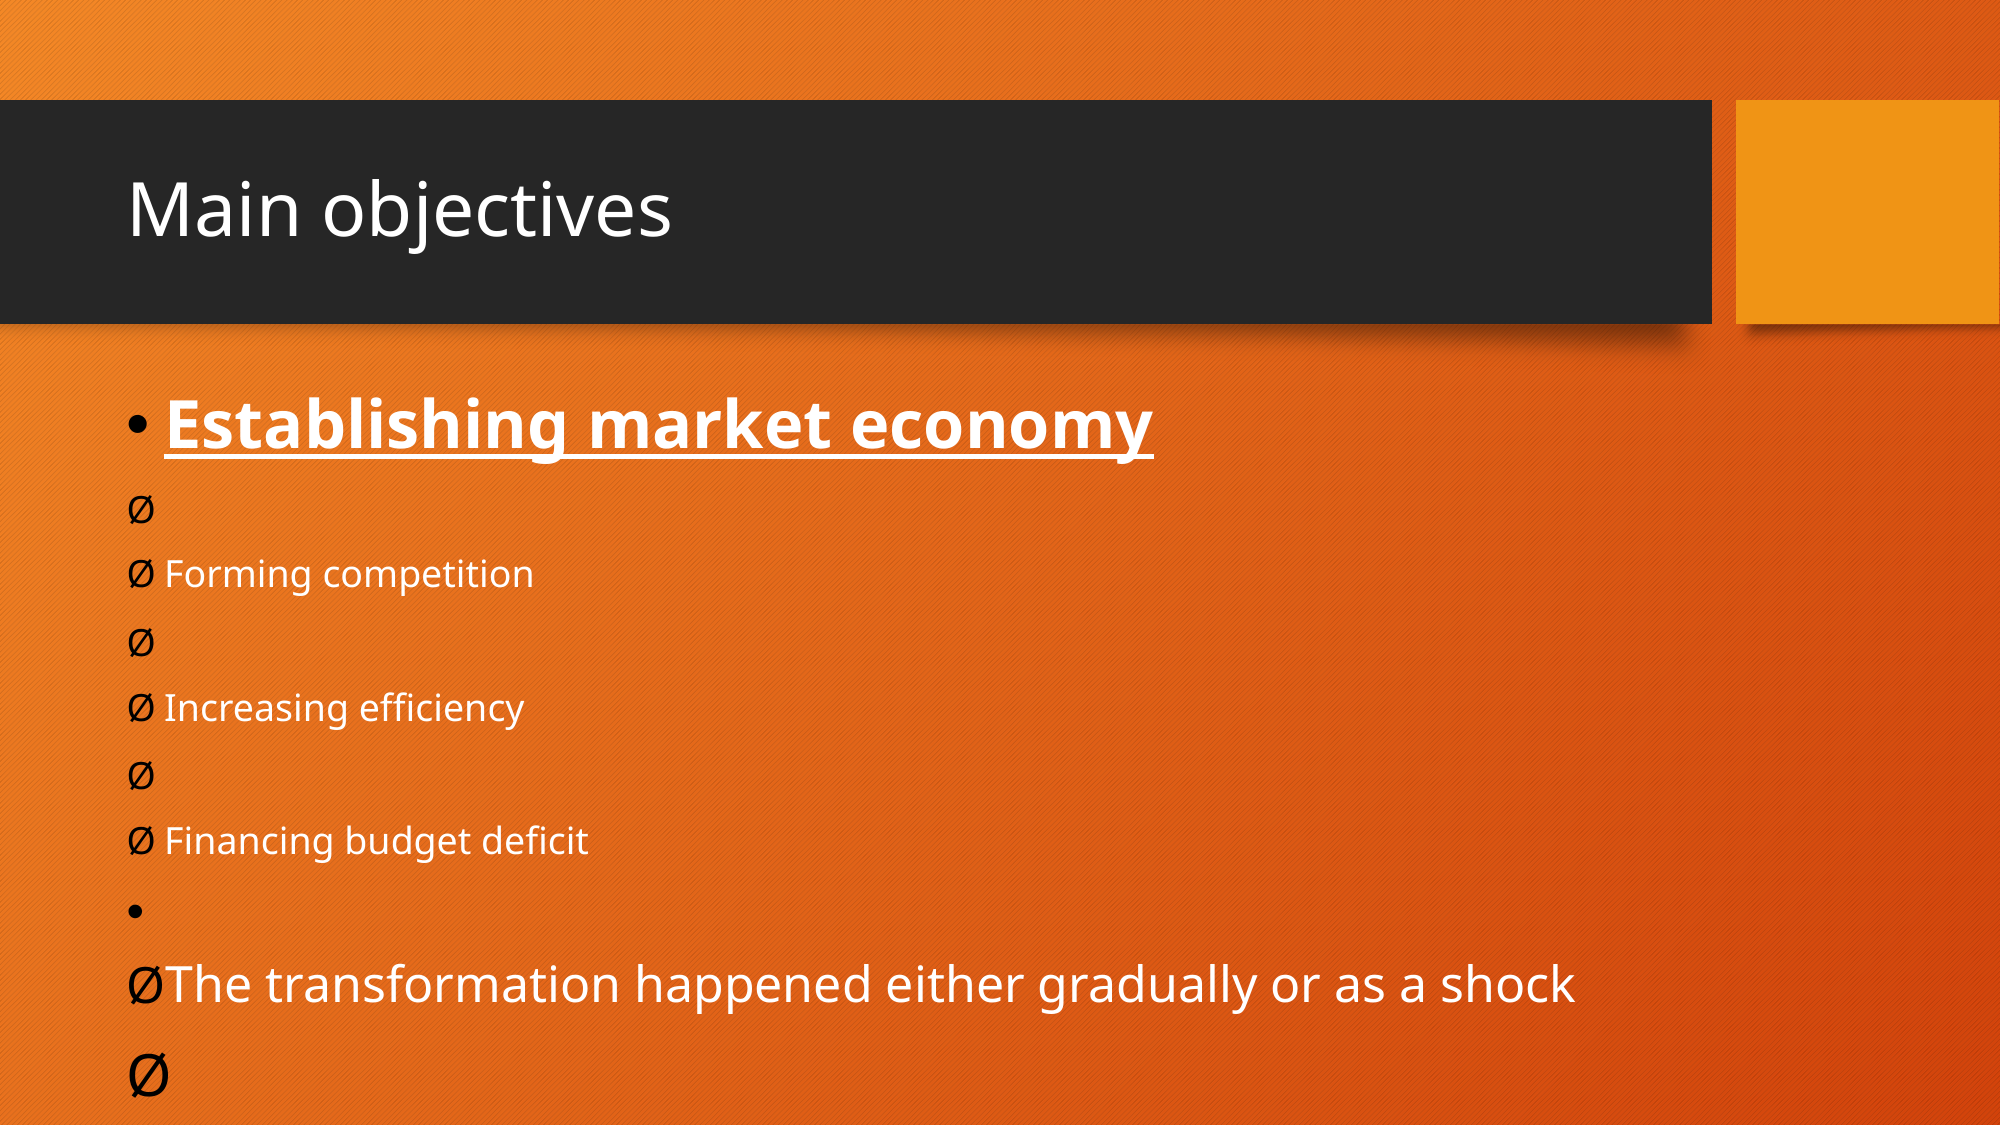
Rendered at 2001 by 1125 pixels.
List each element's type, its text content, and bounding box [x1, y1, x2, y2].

list Establishing market economy Forming competition Increasing efficiency Financing budget deficit The transformation happened either gradually or as a shock [111, 383, 1689, 1067]
title Main objectives [111, 123, 1689, 301]
